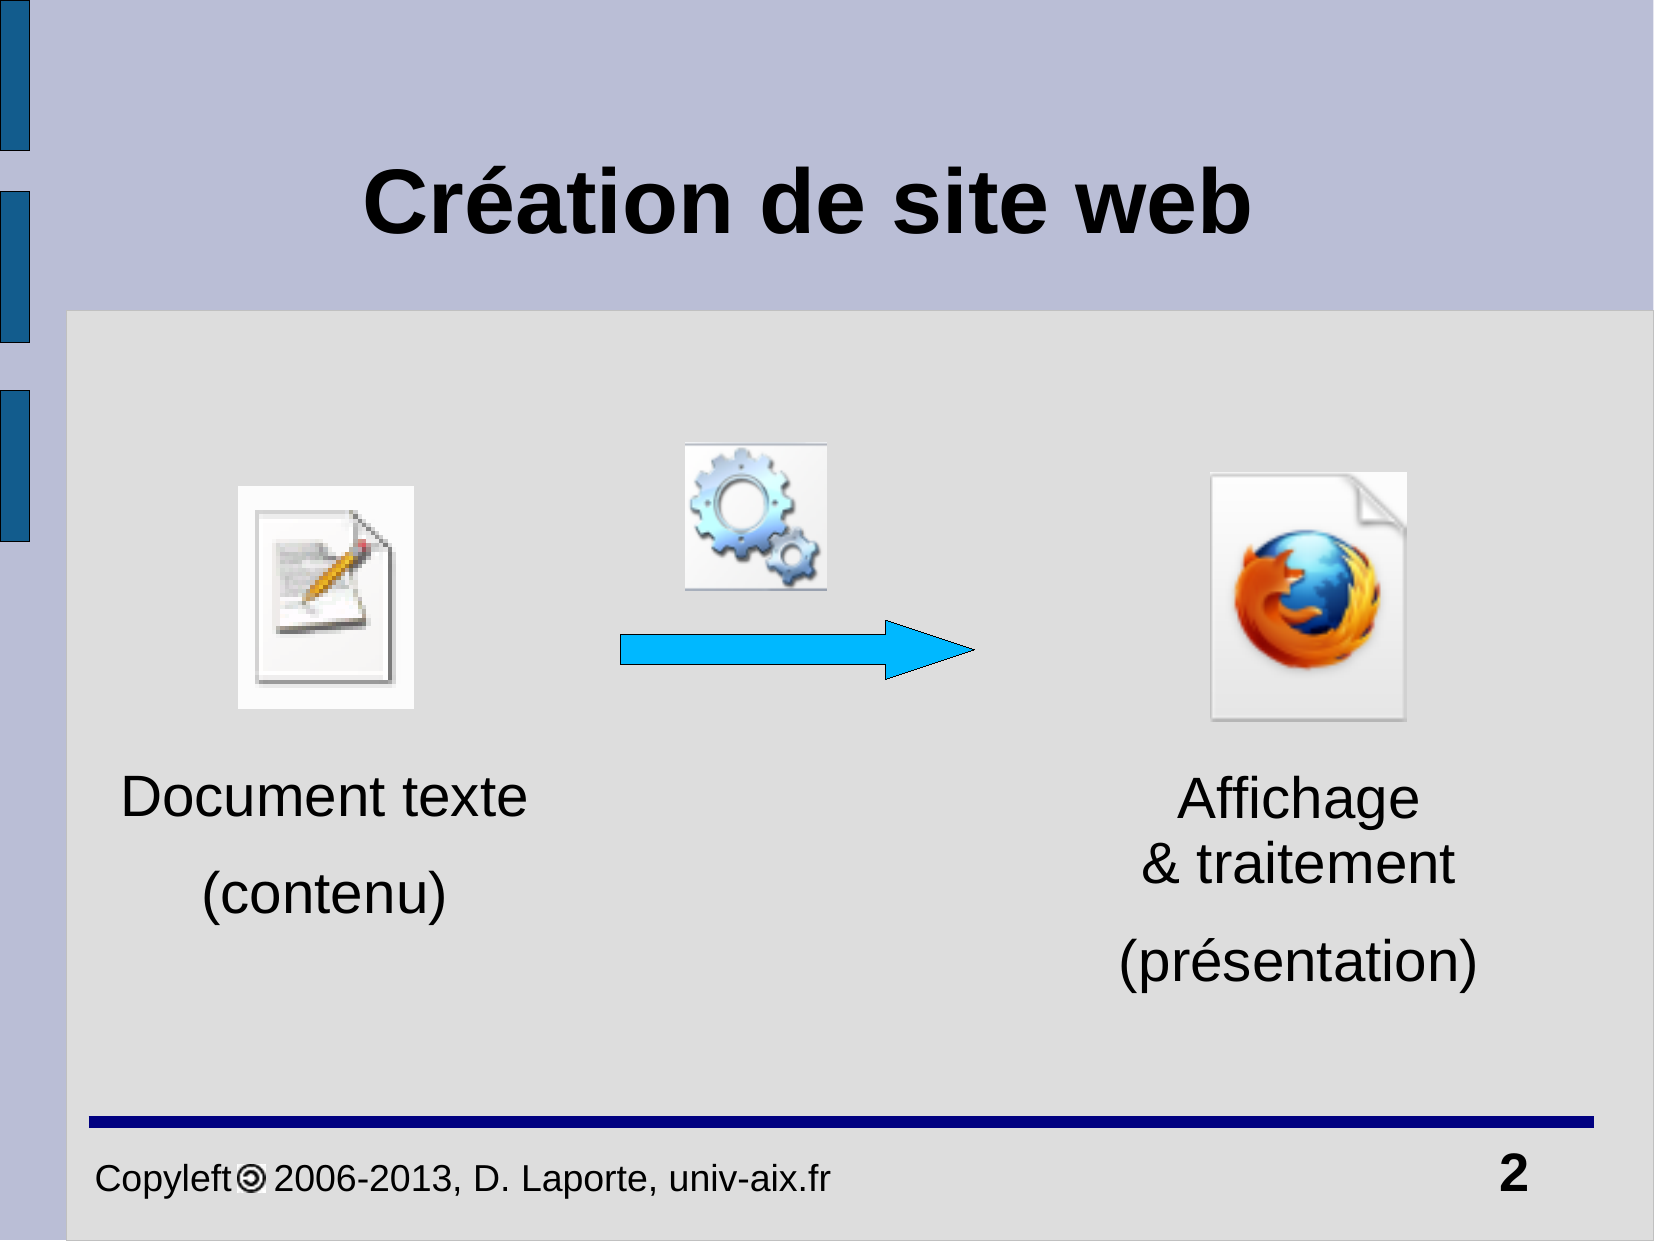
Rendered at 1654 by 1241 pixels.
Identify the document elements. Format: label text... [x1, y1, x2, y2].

picture [685, 442, 827, 591]
picture [1210, 472, 1407, 722]
picture [238, 486, 414, 709]
text_box [620, 620, 975, 680]
text_box Document texte (contenu) [88, 738, 562, 975]
picture [237, 1164, 266, 1193]
text_box Affichage & traitement (présentation) [1062, 752, 1536, 1063]
